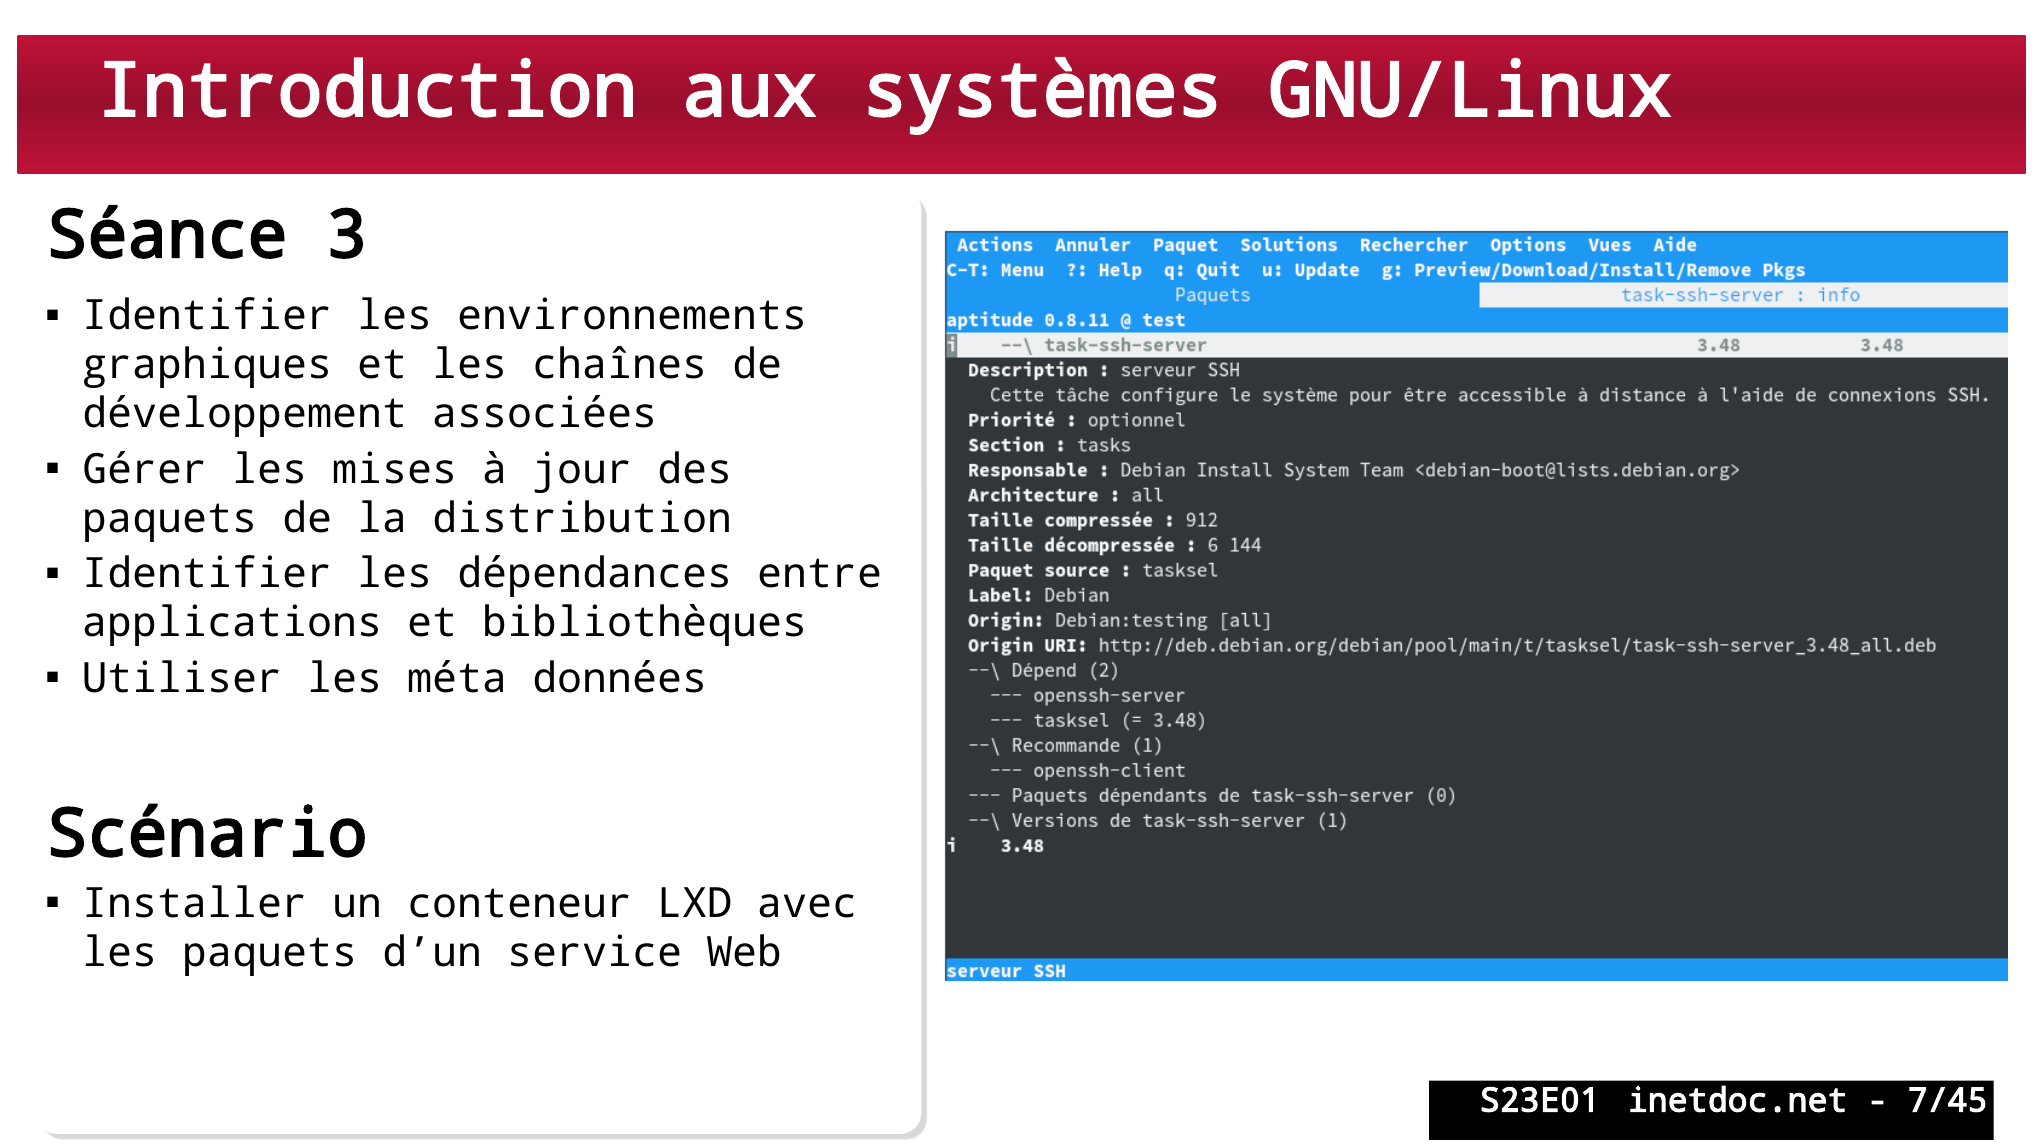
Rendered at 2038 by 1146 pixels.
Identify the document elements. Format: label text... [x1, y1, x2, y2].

text_box Introduction aux systèmes GNU/Linux [17, 35, 2026, 174]
picture [944, 230, 2008, 981]
text_box S23E01 inetdoc.net - <numéro>/45 [1429, 1080, 1994, 1140]
text_box Séance 3 Identifier les environnements graphiques et les chaînes de développement associées Gérer les mises à jour des paquets de la distribution Identifier les dépendances entre applications et bibliothèques Utiliser les méta données Scénario Installer un conteneur LXD avec les paquets d’un service Web [35, 188, 922, 1134]
